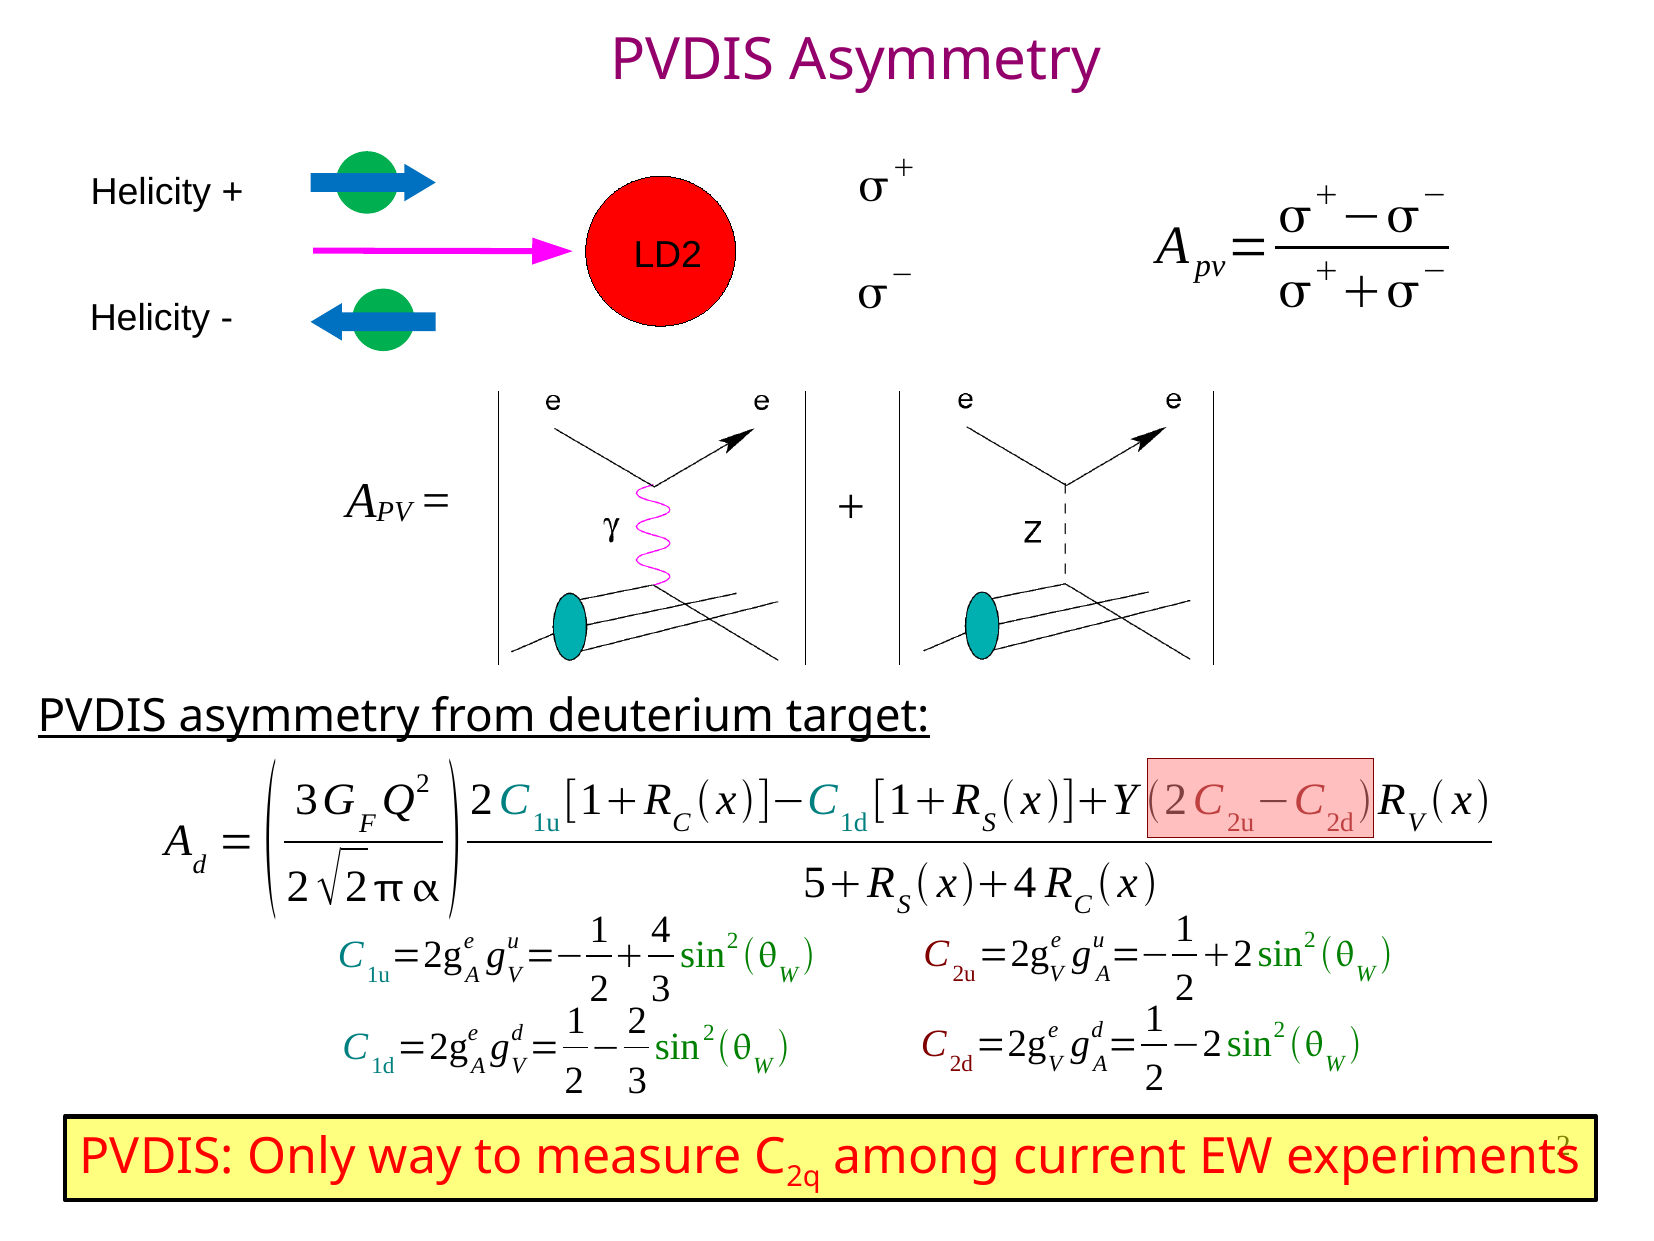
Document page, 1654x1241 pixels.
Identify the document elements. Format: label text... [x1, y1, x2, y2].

title PVDIS Asymmetry [150, 0, 1562, 113]
text_box [310, 151, 436, 214]
text_box PVDIS: Only way to measure C2q among current EW experiments [64, 1116, 1596, 1201]
text_box + [816, 478, 865, 549]
chart [851, 150, 922, 213]
text_box [1147, 758, 1374, 838]
chart [1143, 176, 1459, 319]
text_box [310, 288, 436, 352]
text_box APV = [328, 472, 457, 558]
chart [849, 257, 920, 320]
text_box LD2 [618, 226, 718, 283]
picture [510, 392, 782, 663]
text_box Helicity - [75, 288, 249, 346]
text_box Helicity + [75, 162, 259, 220]
text_box [585, 176, 736, 327]
chart [154, 755, 1500, 1105]
list PVDIS asymmetry from deuterium target: [37, 682, 1436, 751]
picture [923, 391, 1194, 662]
